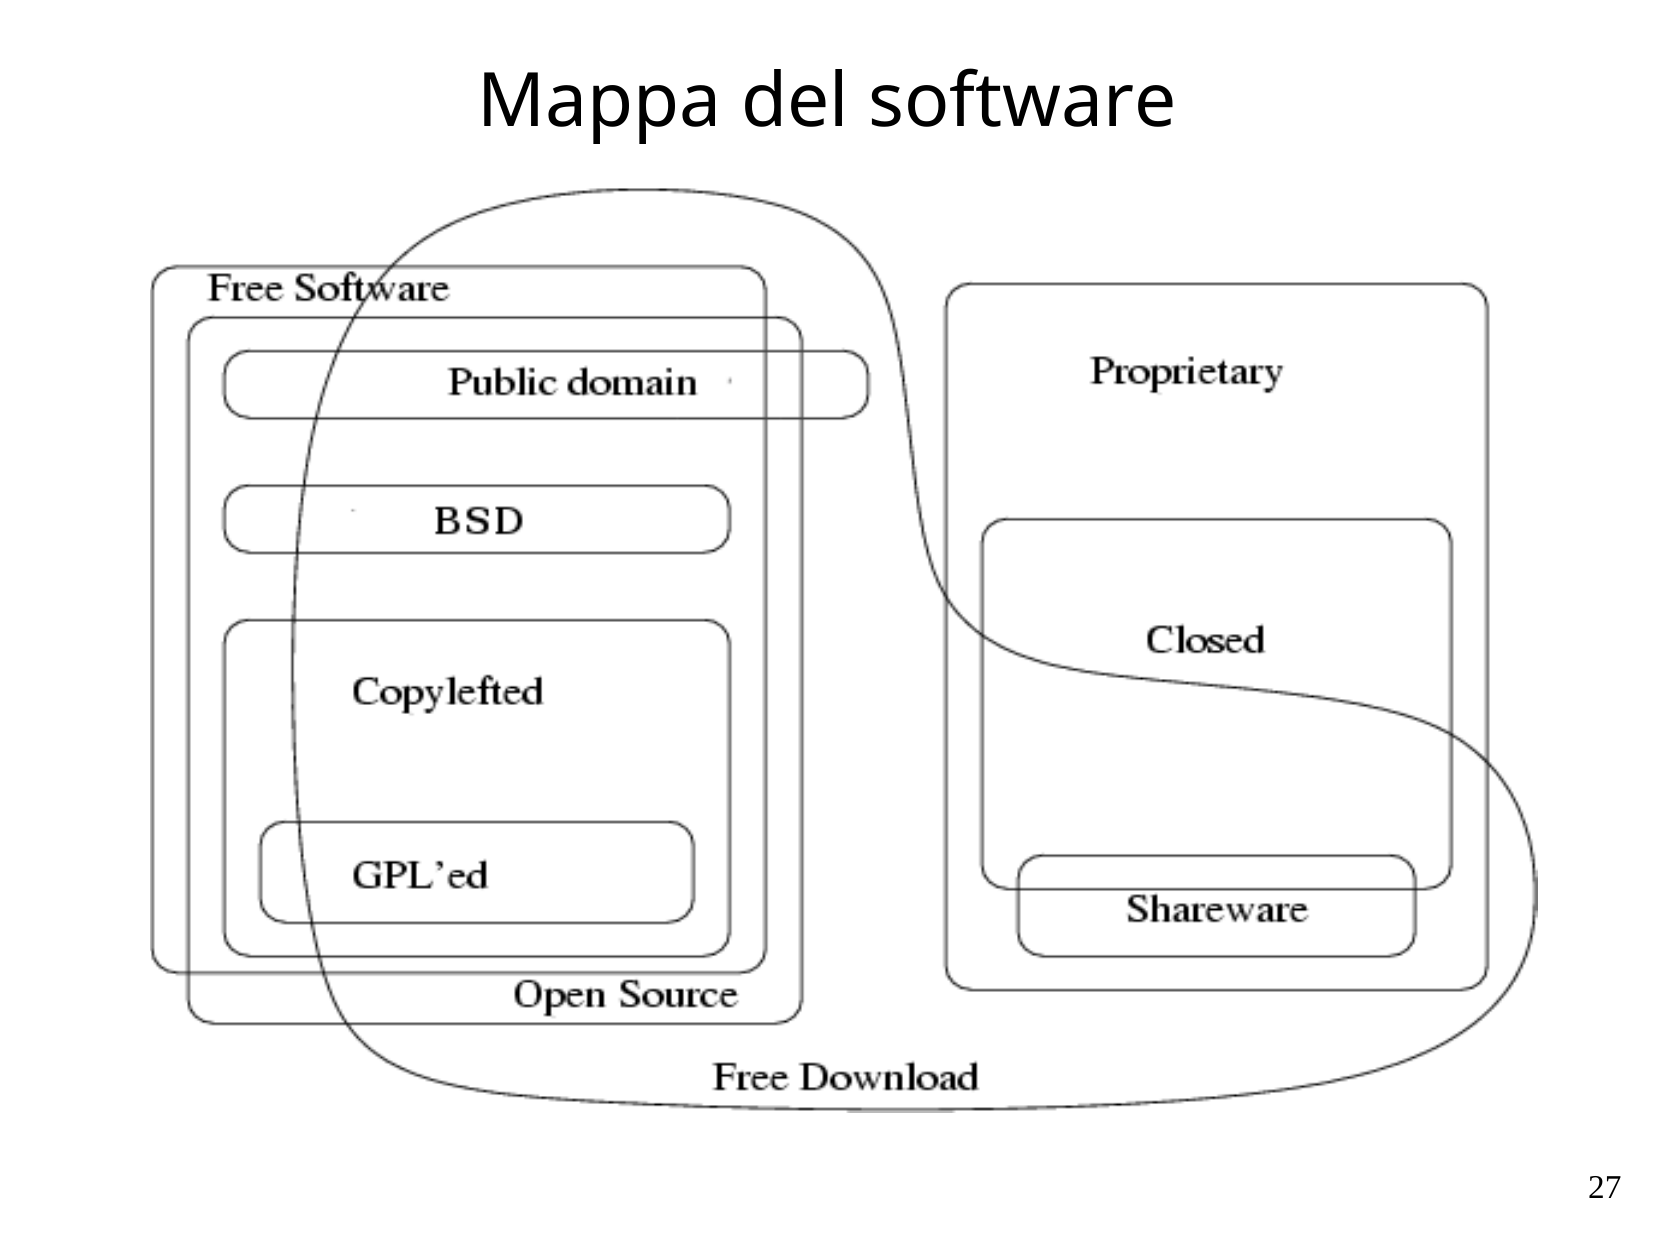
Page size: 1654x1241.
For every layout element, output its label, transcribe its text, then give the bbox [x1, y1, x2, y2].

picture [150, 187, 1538, 1113]
title Mappa del software [37, 30, 1617, 166]
